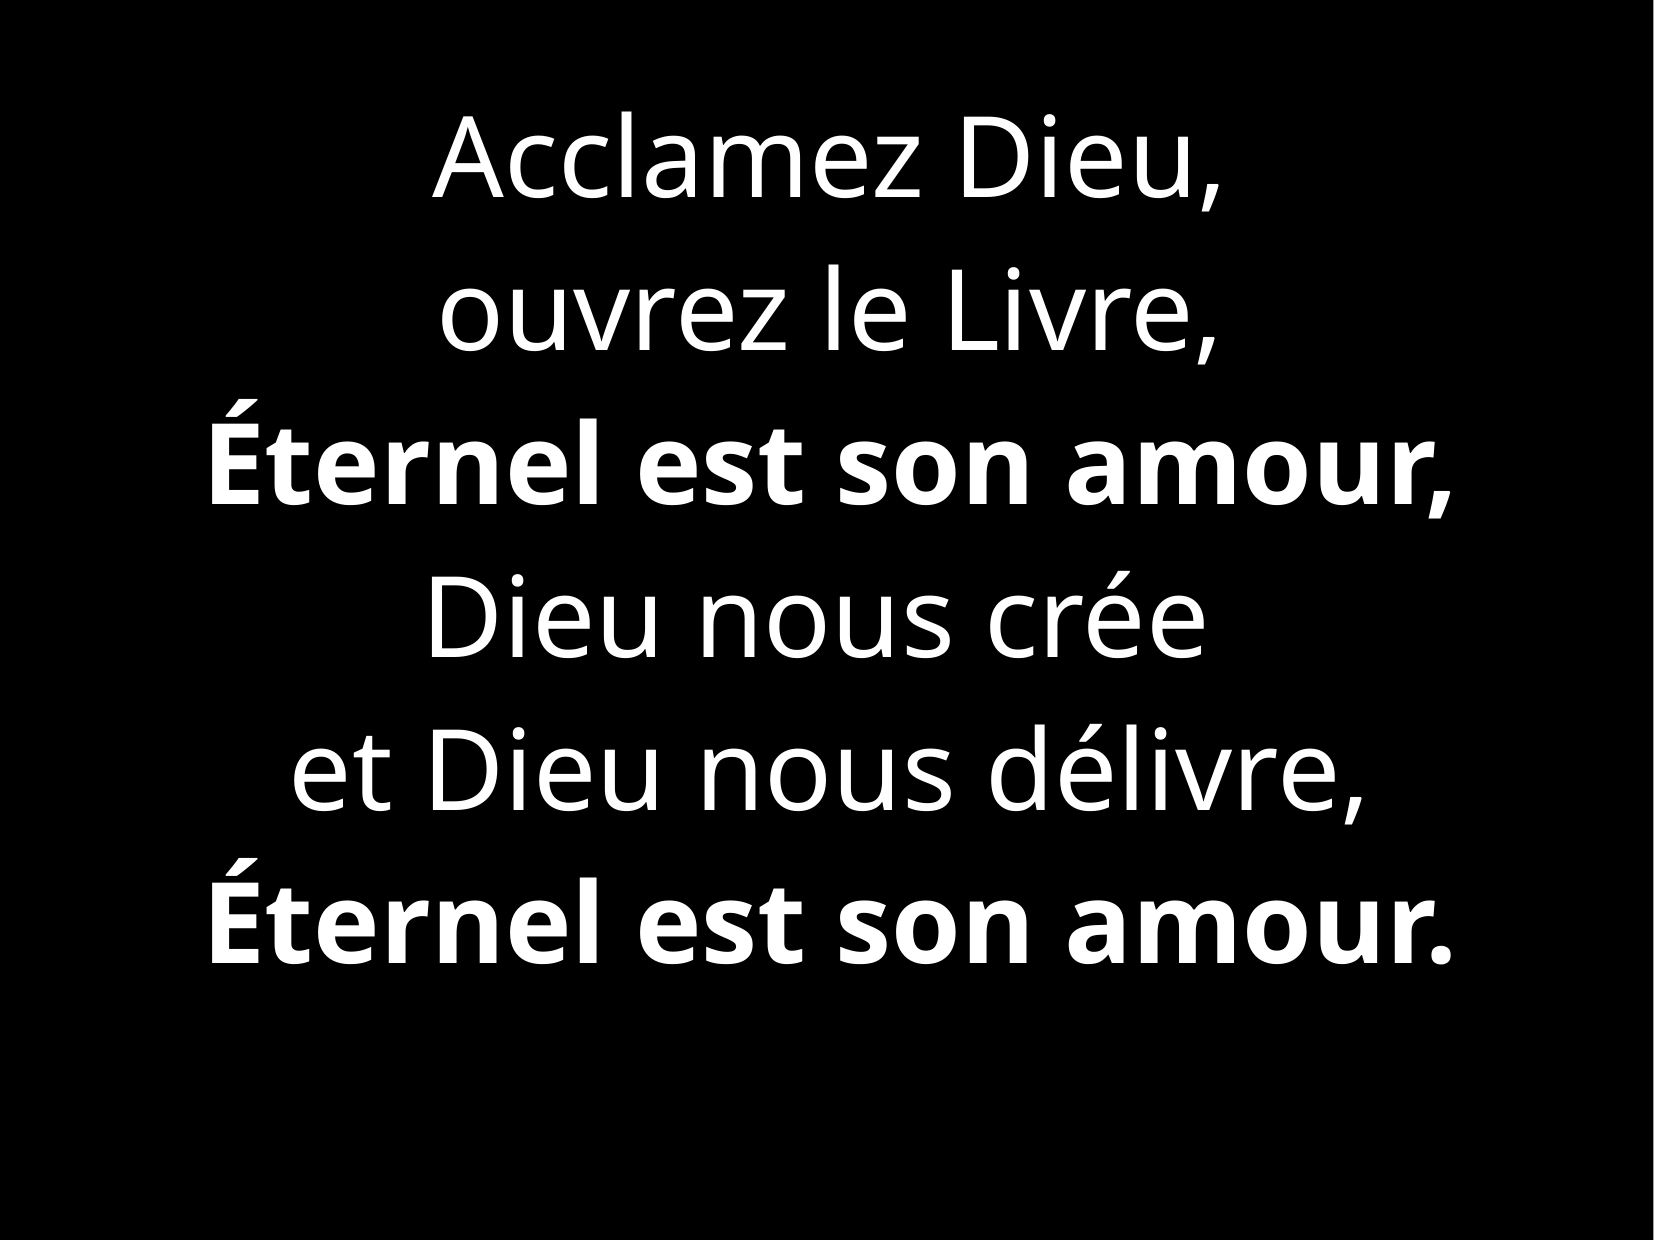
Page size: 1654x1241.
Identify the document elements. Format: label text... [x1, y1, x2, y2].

subtitle Acclamez Dieu, ouvrez le Livre, Éternel est son amour, Dieu nous crée et Dieu nous délivre, Éternel est son amour. [21, 0, 1640, 1241]
